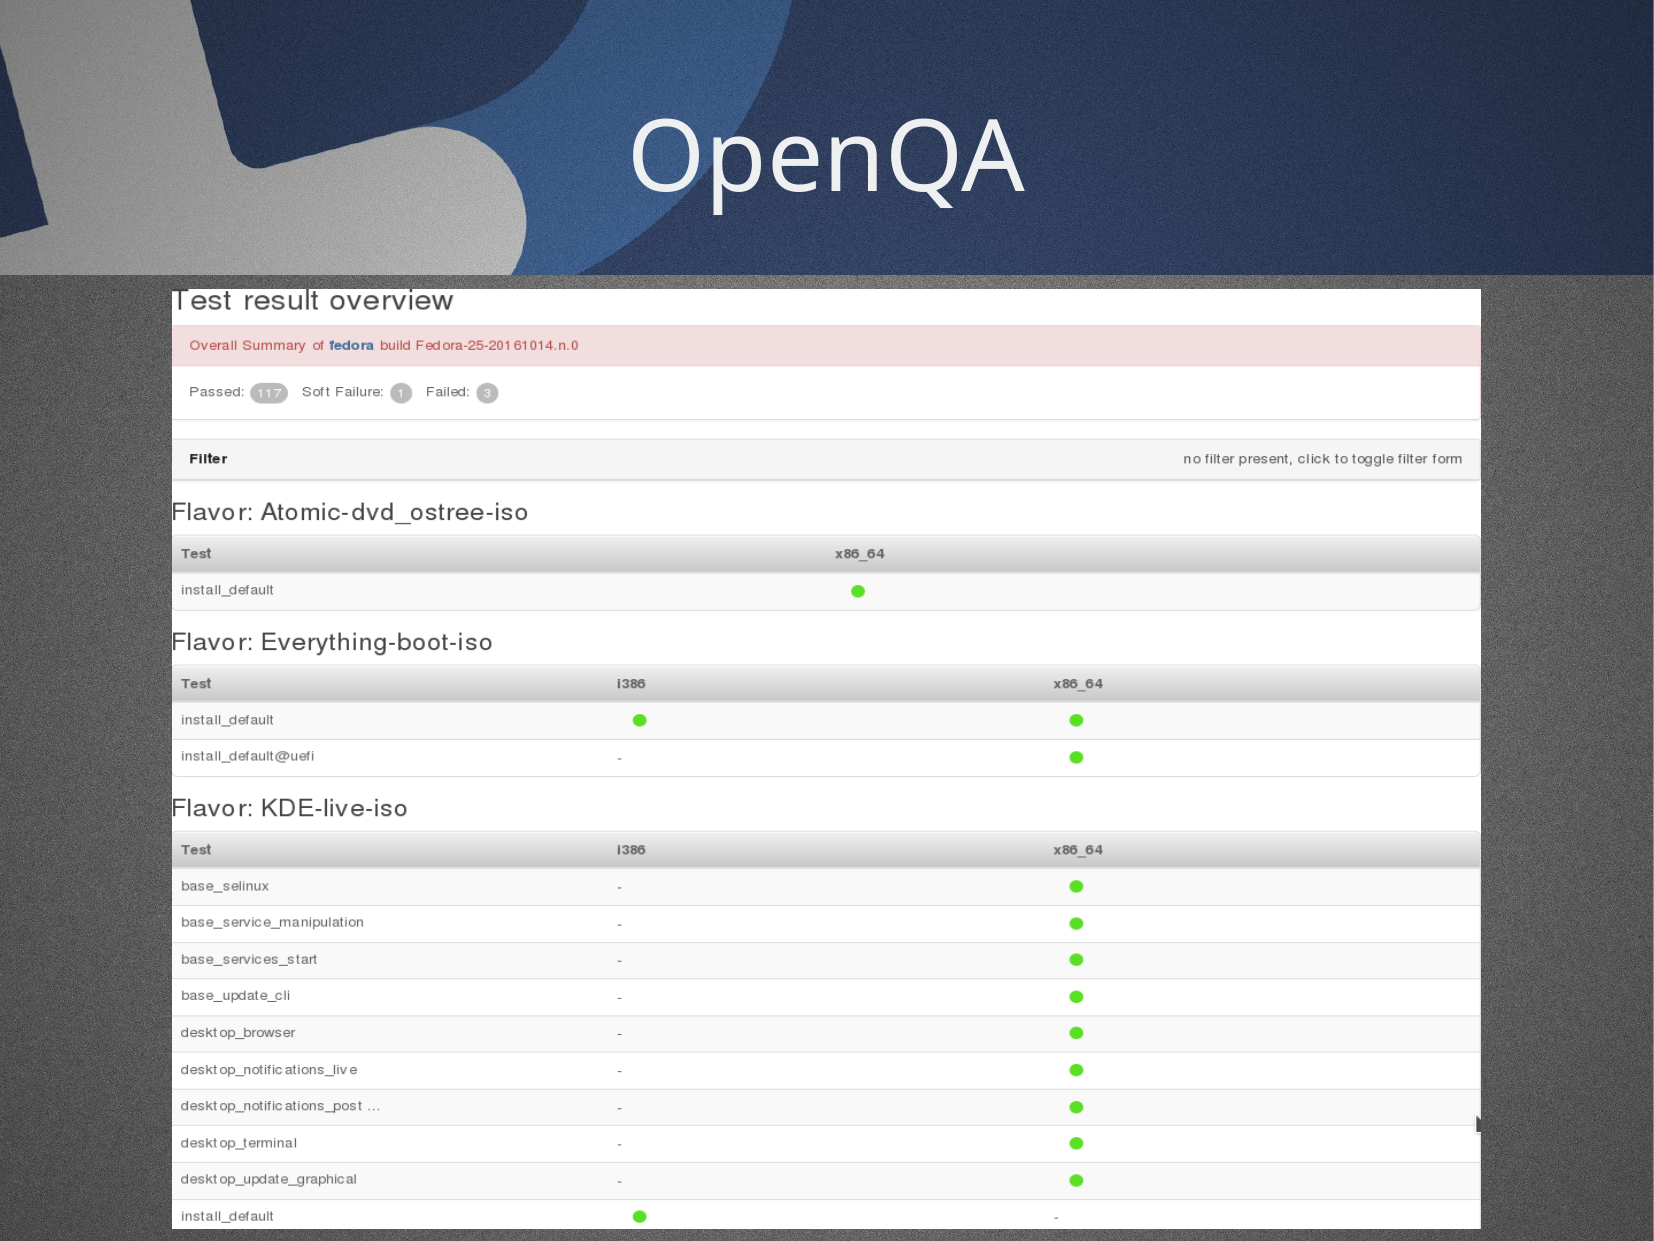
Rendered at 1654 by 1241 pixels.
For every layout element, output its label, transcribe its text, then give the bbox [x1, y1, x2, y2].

title OpenQA [82, 49, 1571, 257]
picture [0, 0, 1654, 1241]
